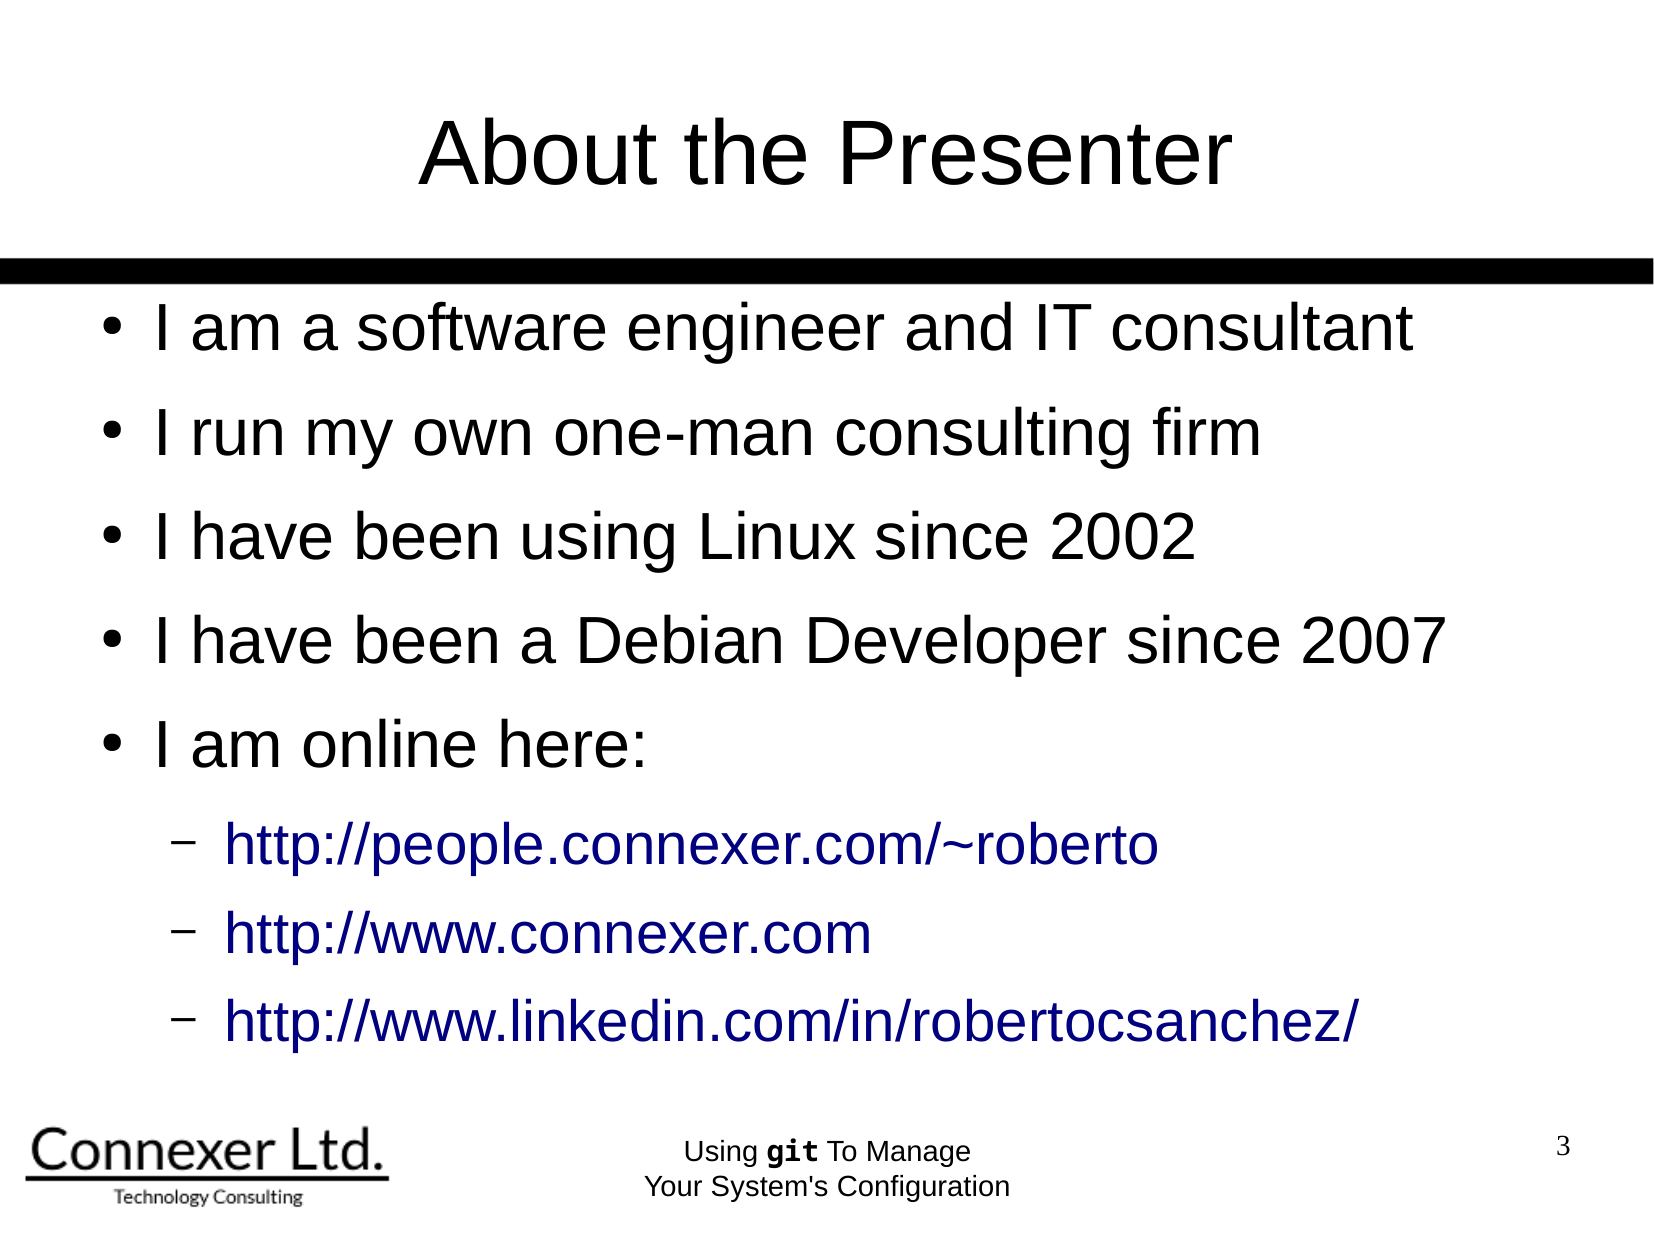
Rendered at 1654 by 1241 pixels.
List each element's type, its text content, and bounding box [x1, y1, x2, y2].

list I am a software engineer and IT consultant I run my own one-man consulting firm I have been using Linux since 2002 I have been a Debian Developer since 2007 I am online here: http://people.connexer.com/~roberto http://www.connexer.com http://www.linkedin.com/in/robertocsanchez/ [82, 290, 1538, 1096]
title About the Presenter [82, 49, 1571, 257]
picture [0, 0, 1654, 1241]
